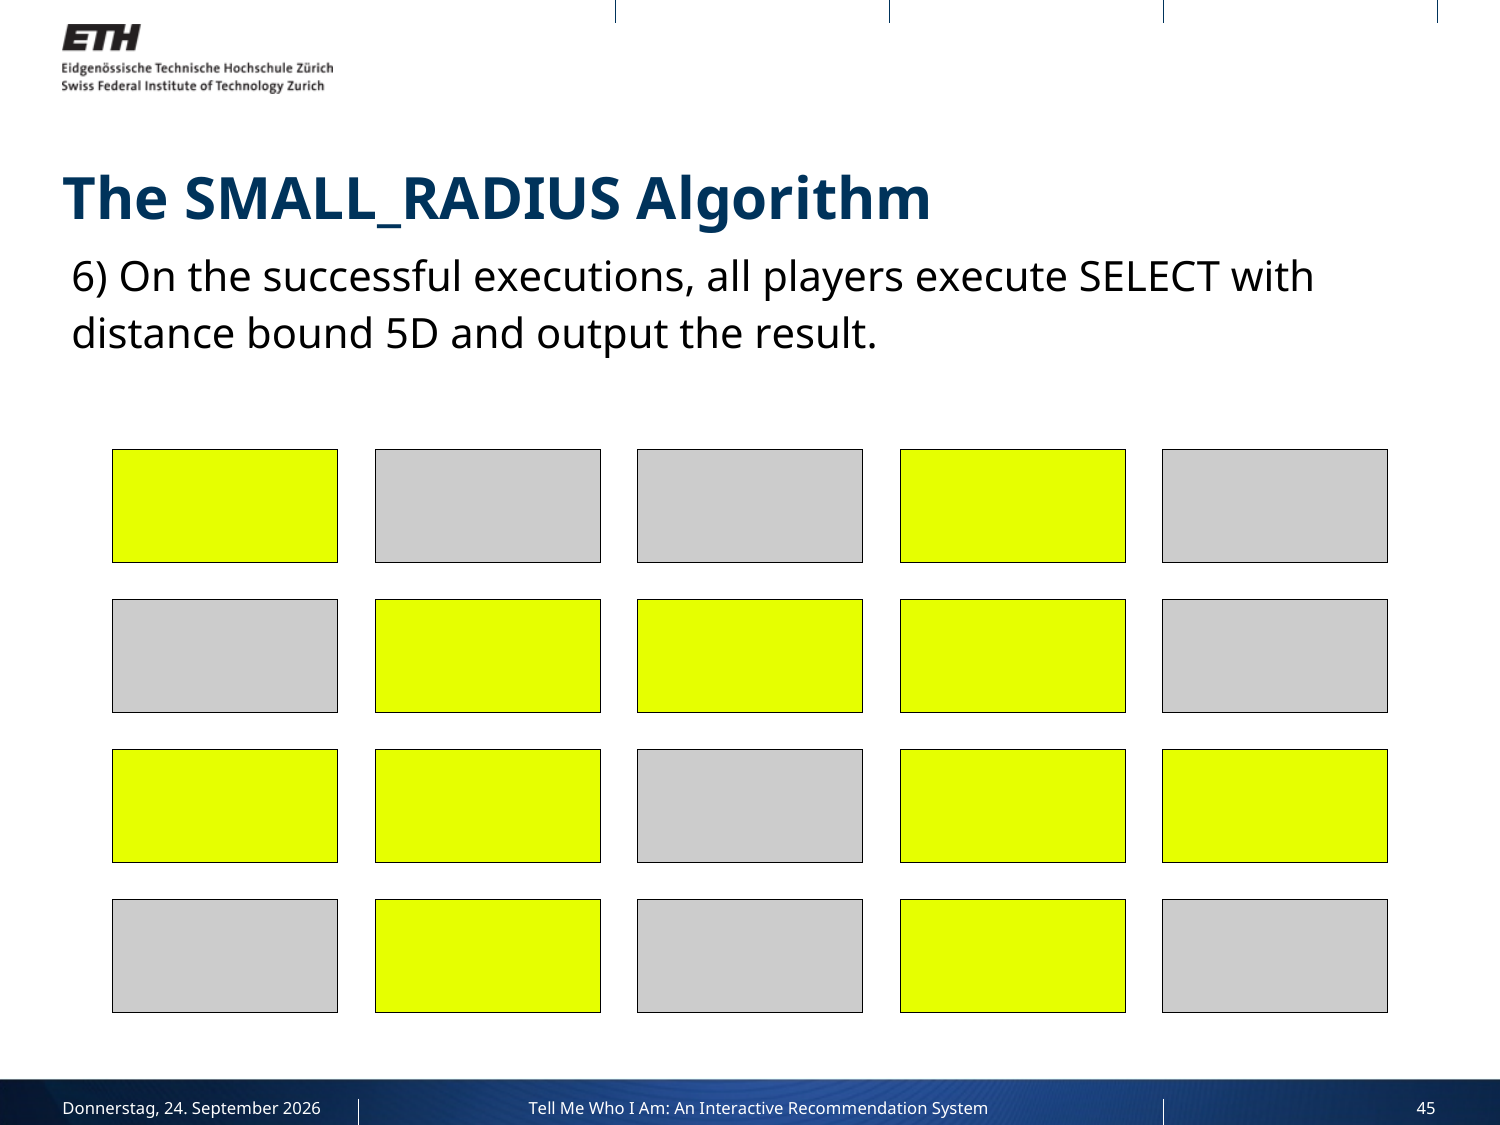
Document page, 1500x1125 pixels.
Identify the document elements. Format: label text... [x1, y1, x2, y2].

text_box [900, 599, 1126, 713]
text_box [112, 899, 338, 1013]
text_box [1162, 899, 1388, 1013]
text_box [900, 749, 1126, 863]
picture [62, 24, 333, 94]
text_box [1162, 449, 1388, 563]
text_box [375, 449, 601, 563]
text_box [375, 899, 601, 1013]
text_box [637, 599, 863, 713]
list 6) On the successful executions, all players execute SELECT with distance bound 5D and output the result. [71, 246, 1447, 344]
text_box [112, 749, 338, 863]
text_box [1162, 749, 1388, 863]
text_box [375, 749, 601, 863]
text_box [375, 599, 601, 713]
text_box [112, 449, 338, 563]
picture [0, 1078, 1500, 1125]
text_box [900, 449, 1126, 563]
text_box [637, 899, 863, 1013]
text_box [637, 449, 863, 563]
text_box [1162, 599, 1388, 713]
text_box [900, 899, 1126, 1013]
text_box [637, 749, 863, 863]
text_box [112, 599, 338, 713]
title The SMALL_RADIUS Algorithm [62, 157, 1438, 296]
